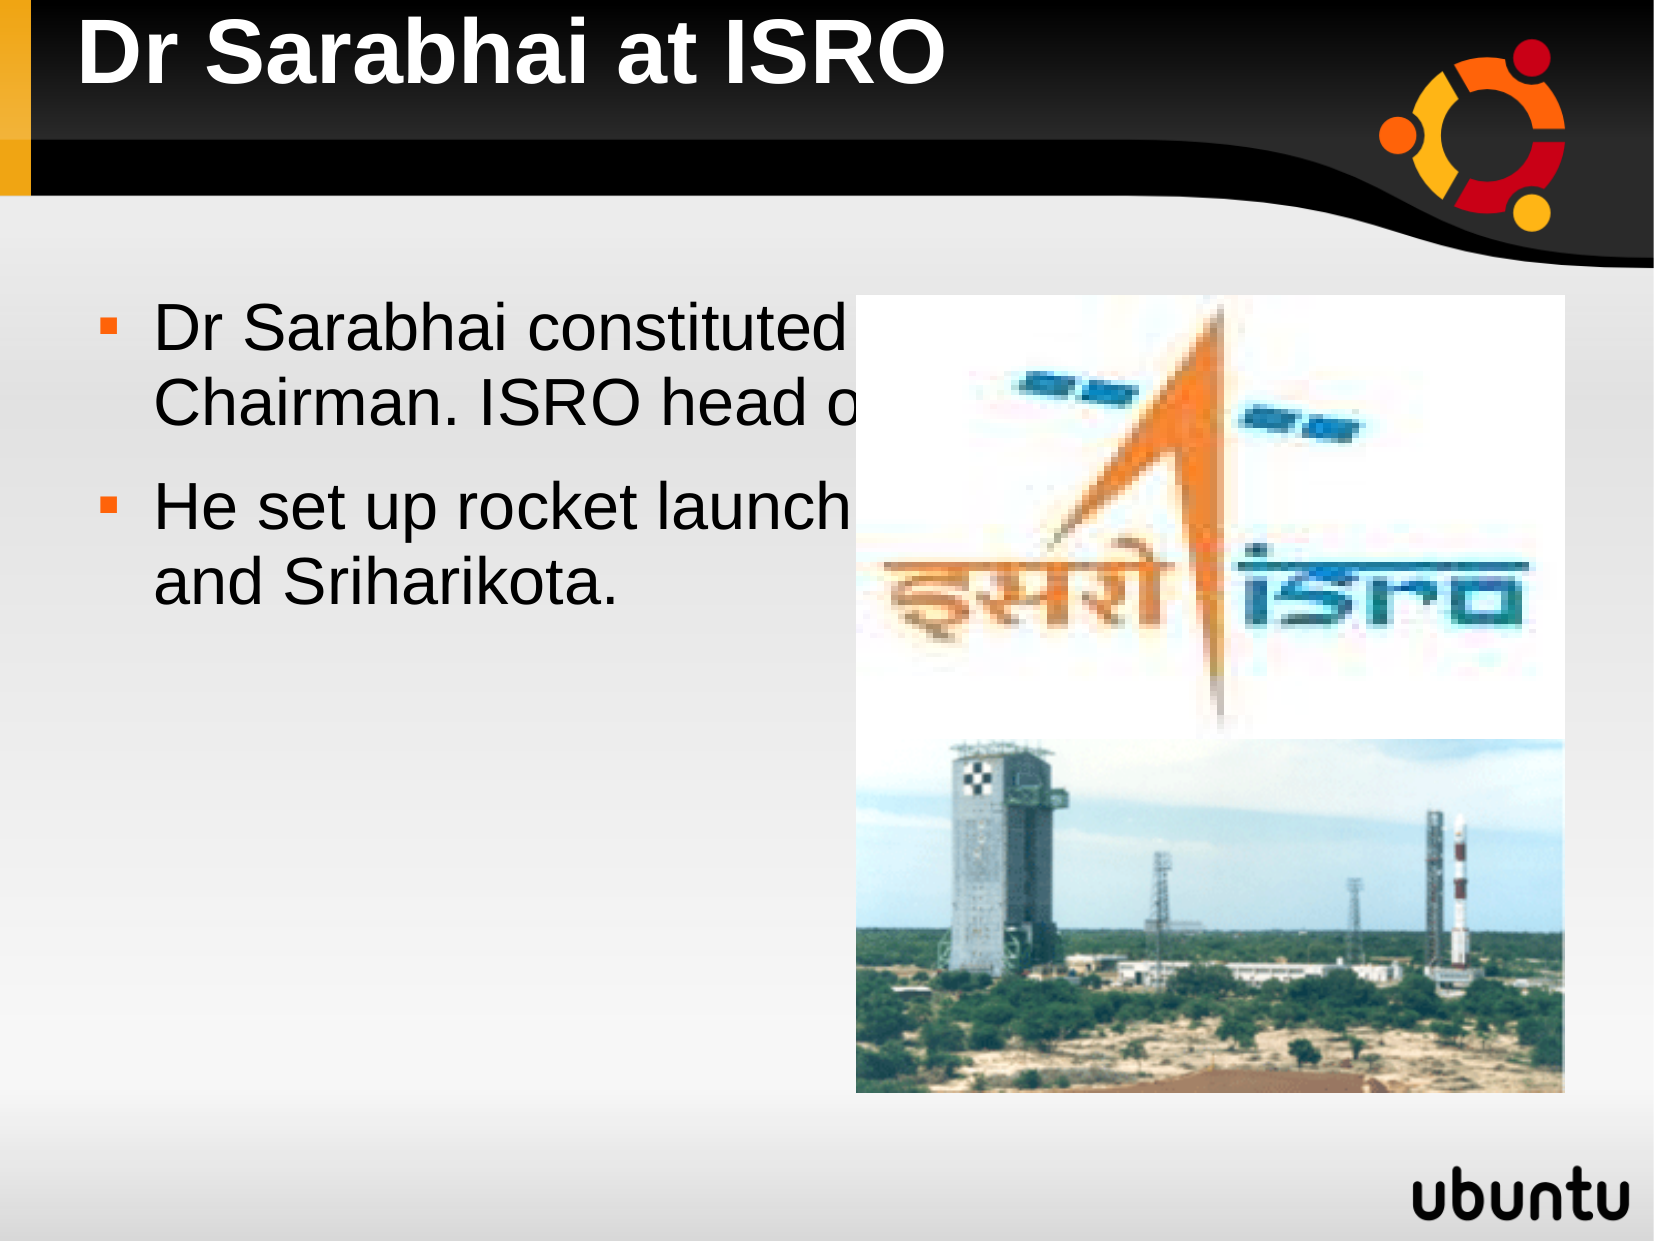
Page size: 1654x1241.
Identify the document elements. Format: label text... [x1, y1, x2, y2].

title Dr Sarabhai at ISRO [76, 1, 1565, 207]
picture [0, 0, 1654, 1241]
list Dr Sarabhai constituted ISRO.He was its First Chairman. ISRO head office is at Bengaluru. He set up rocket launching station at Tumba and Sriharikota. [82, 290, 809, 1109]
